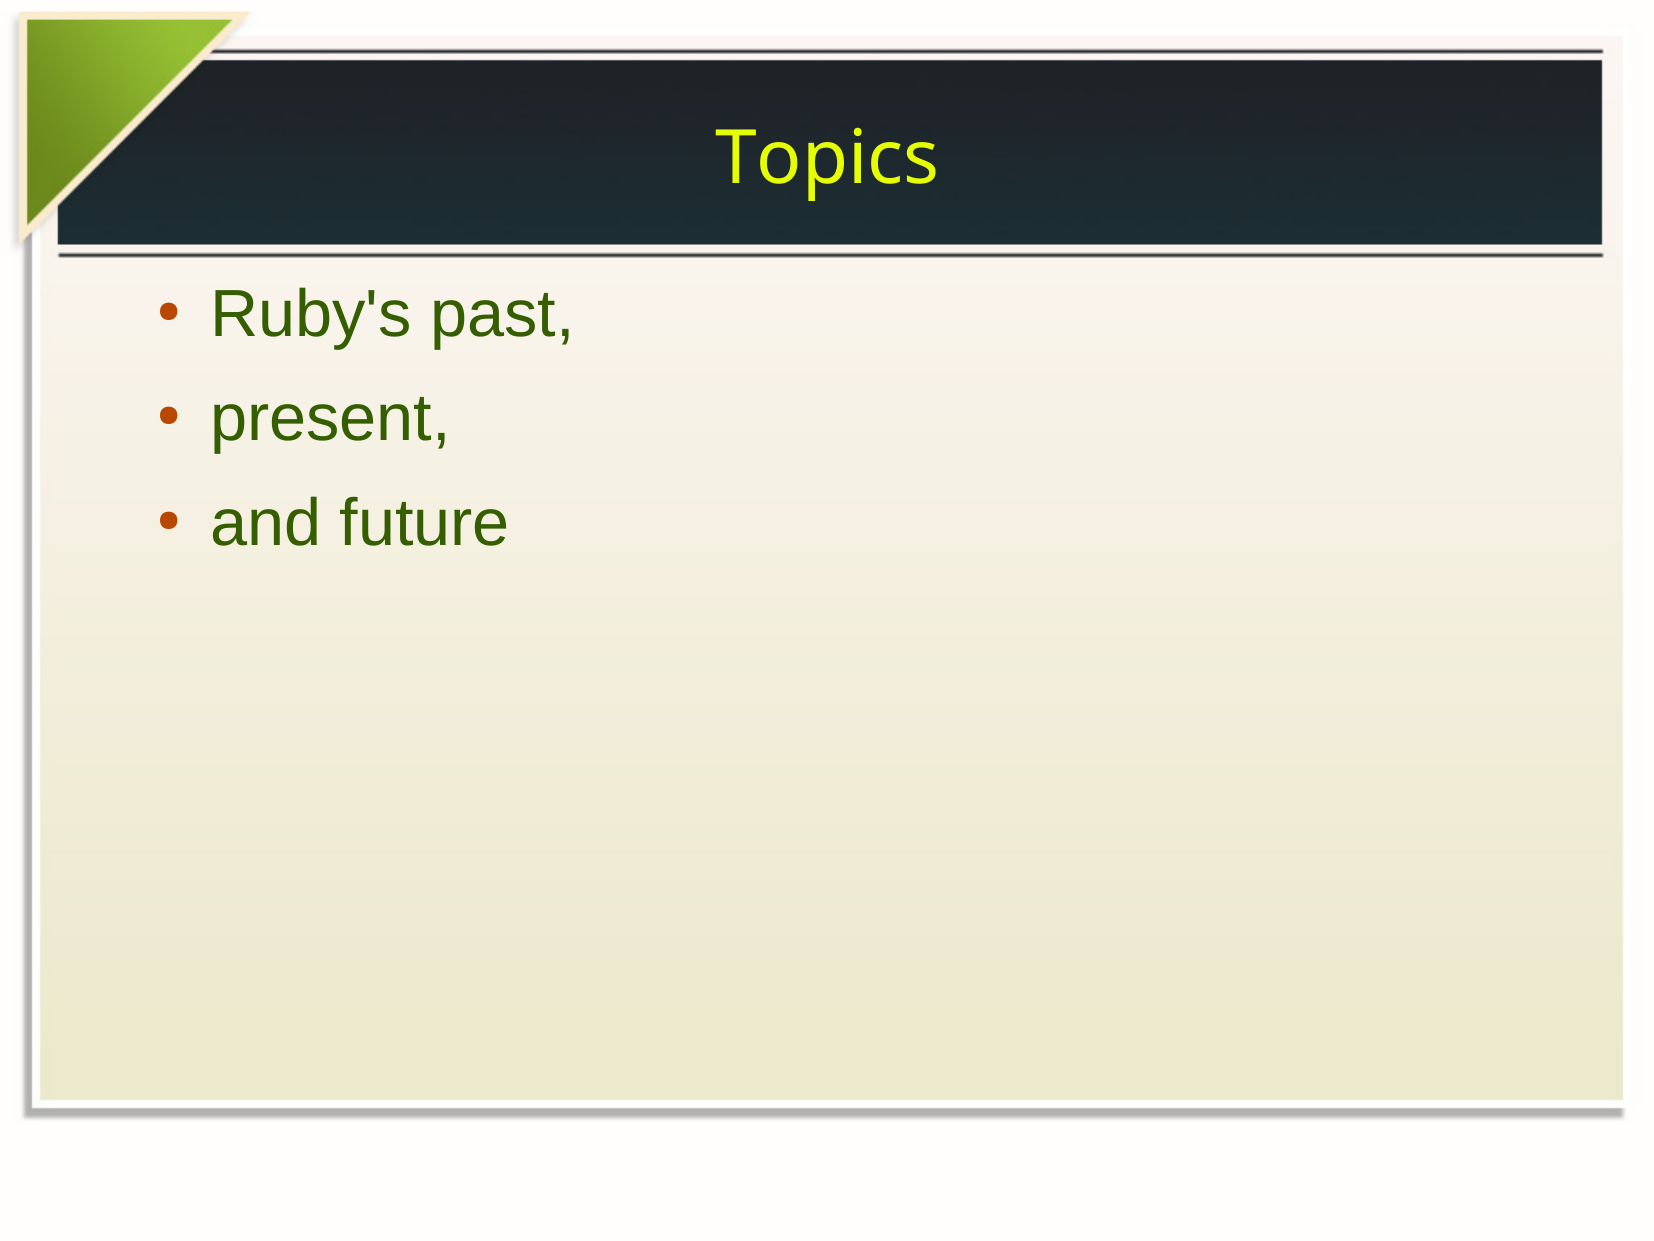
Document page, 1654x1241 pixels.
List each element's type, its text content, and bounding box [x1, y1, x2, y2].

title Topics [121, 73, 1534, 237]
list Ruby's past, present, and future [121, 276, 1534, 1087]
picture [0, 0, 1654, 1241]
